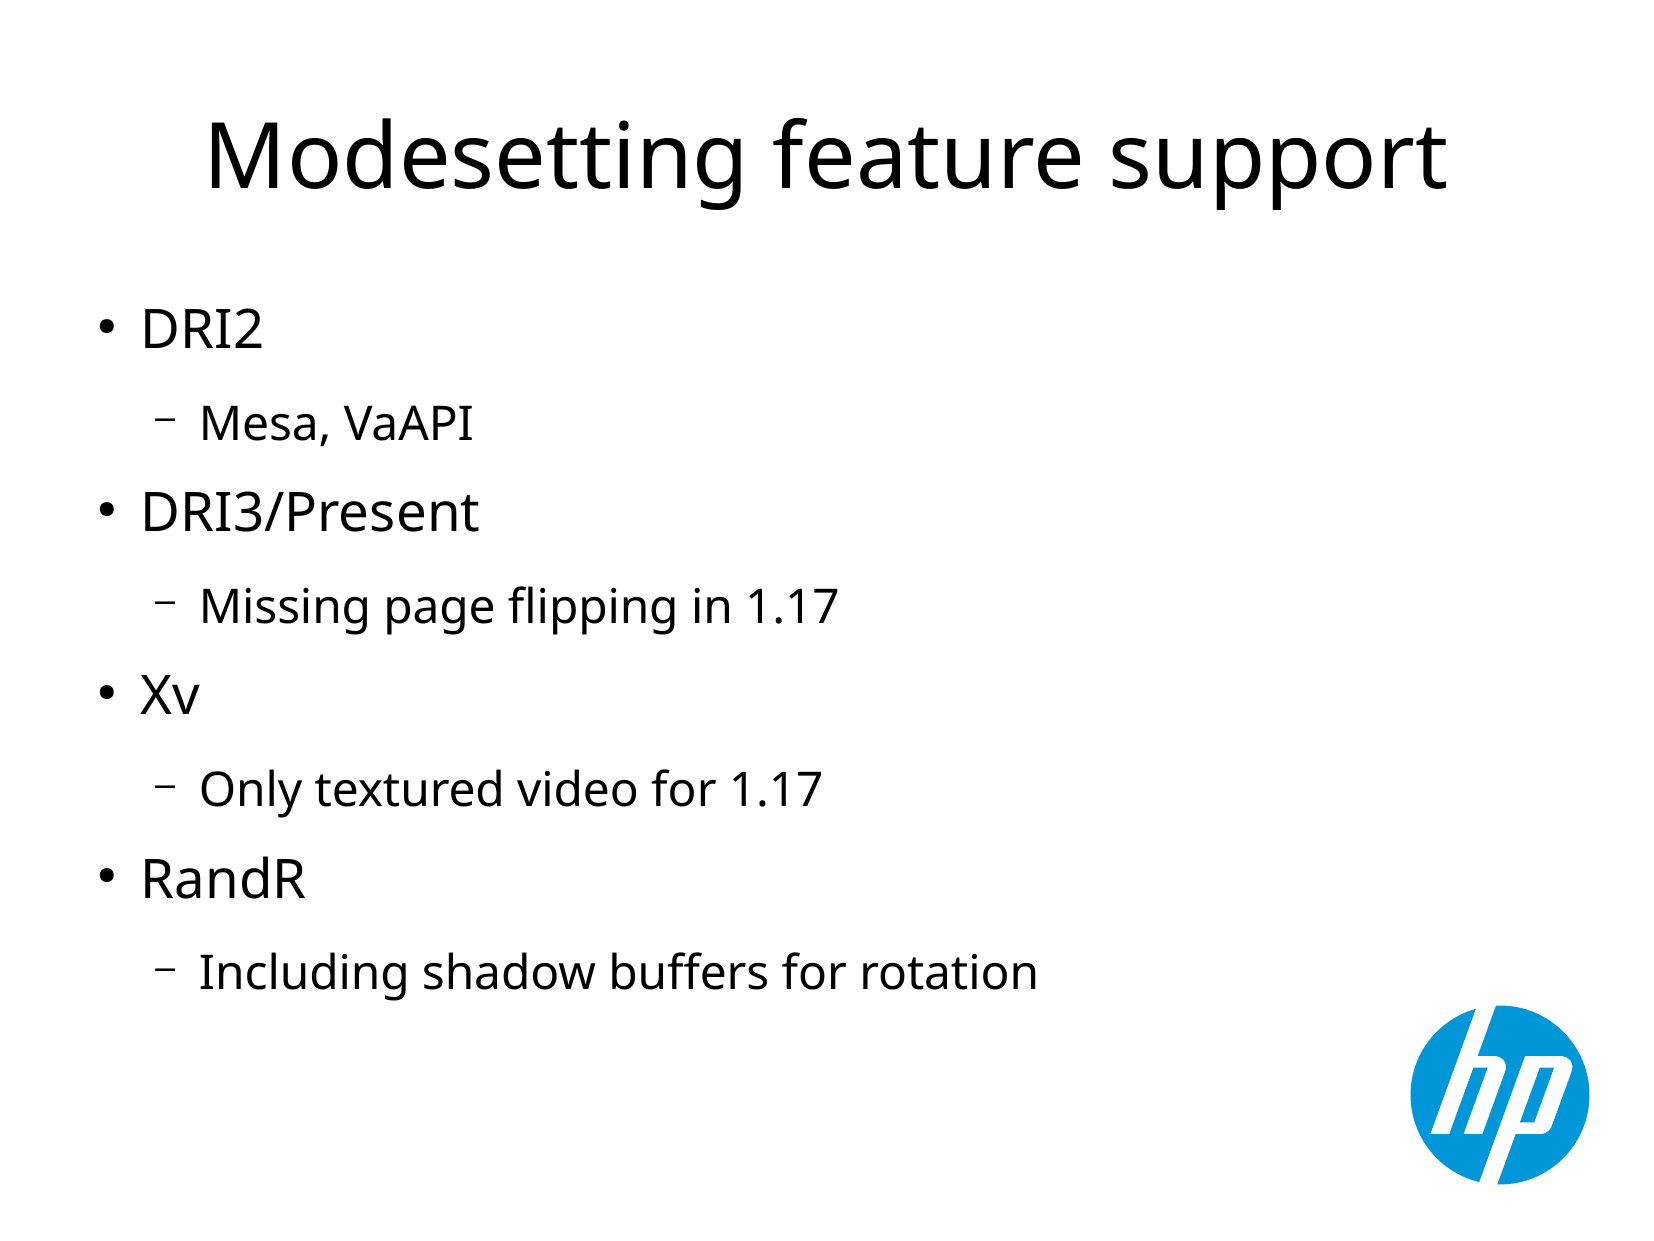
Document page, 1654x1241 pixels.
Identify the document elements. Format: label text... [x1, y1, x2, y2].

title Modesetting feature support [82, 49, 1571, 257]
list DRI2 Mesa, VaAPI DRI3/Present Missing page flipping in 1.17 Xv Only textured video for 1.17 RandR Including shadow buffers for rotation [82, 290, 1571, 1010]
